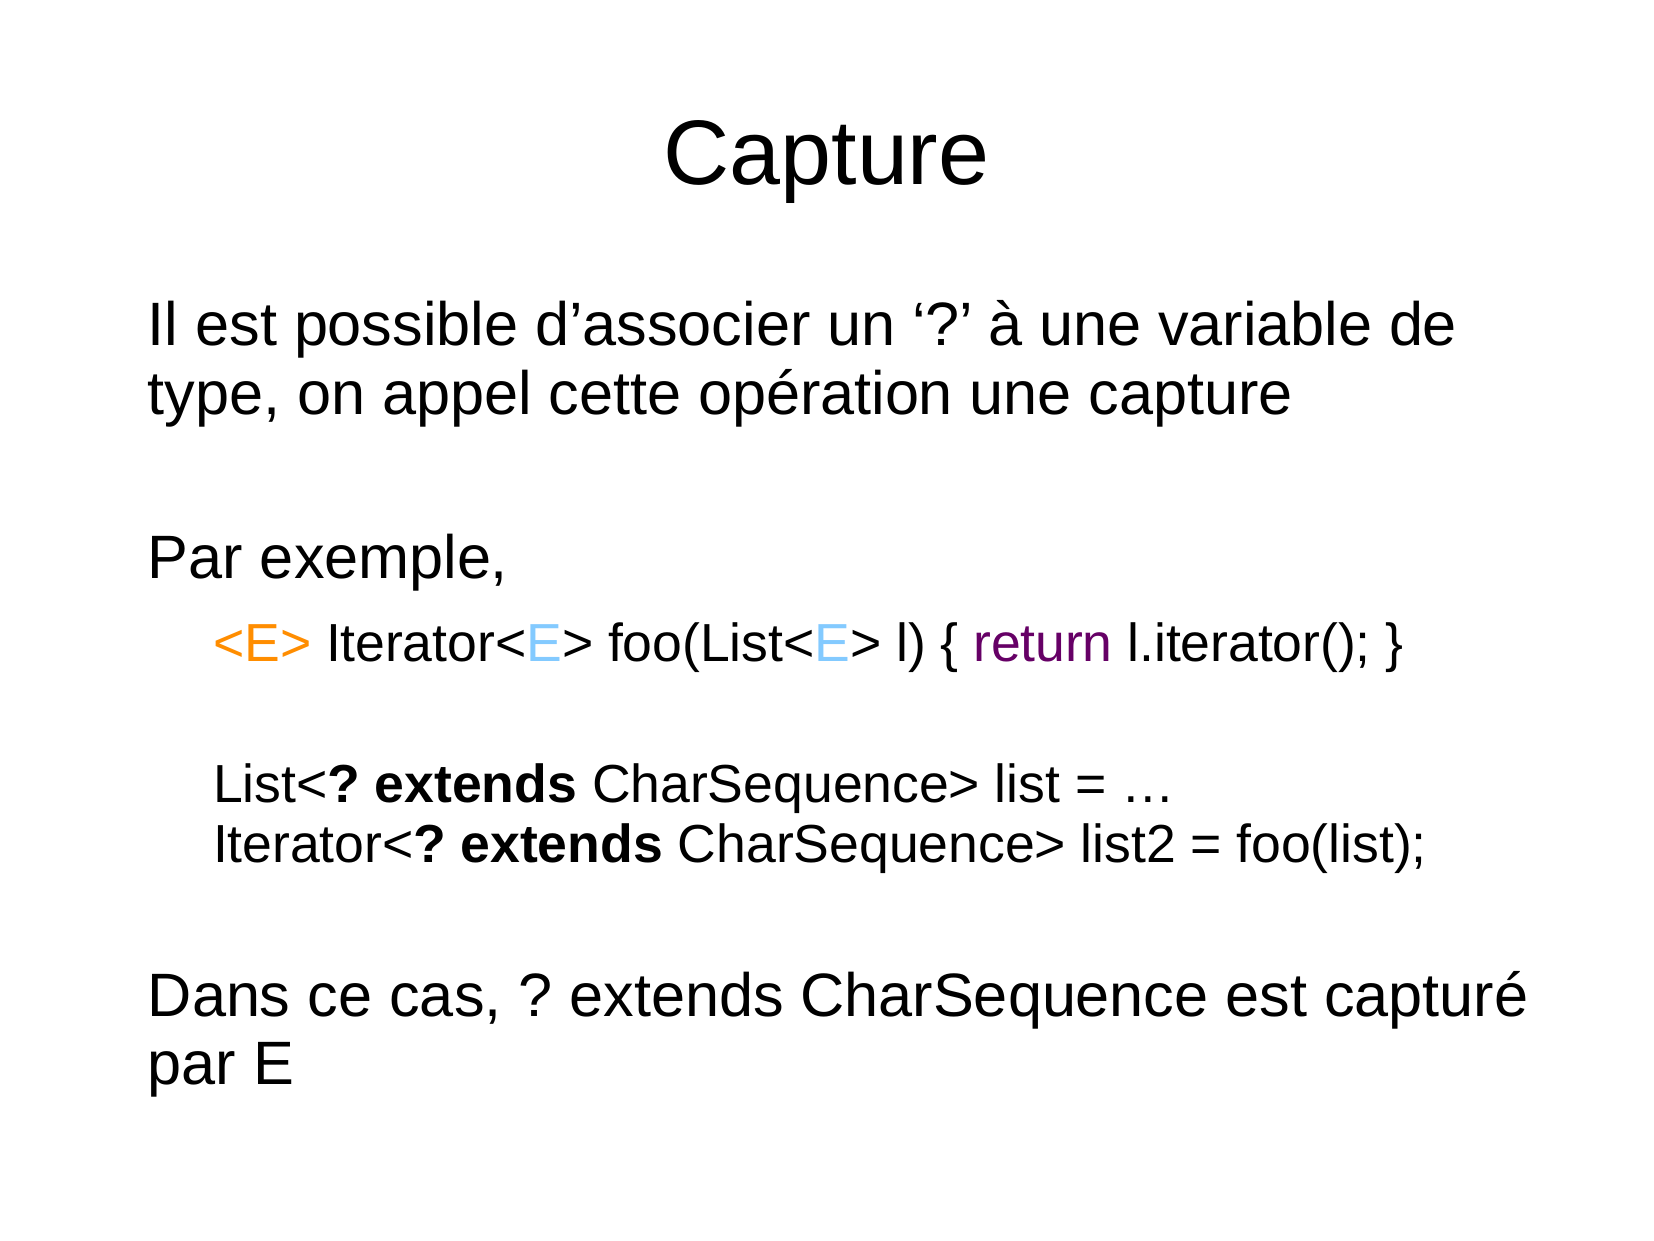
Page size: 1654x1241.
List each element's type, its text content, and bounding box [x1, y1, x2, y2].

title Capture [82, 49, 1571, 257]
list Il est possible d’associer un ‘?’ à une variable de type, on appel cette opération une capture Par exemple, <E> Iterator<E> foo(List<E> l) { return l.iterator(); } List<? extends CharSequence> list = … Iterator<? extends CharSequence> list2 = foo(list); Dans ce cas, ? extends CharSequence est capturé par E [82, 290, 1571, 1171]
